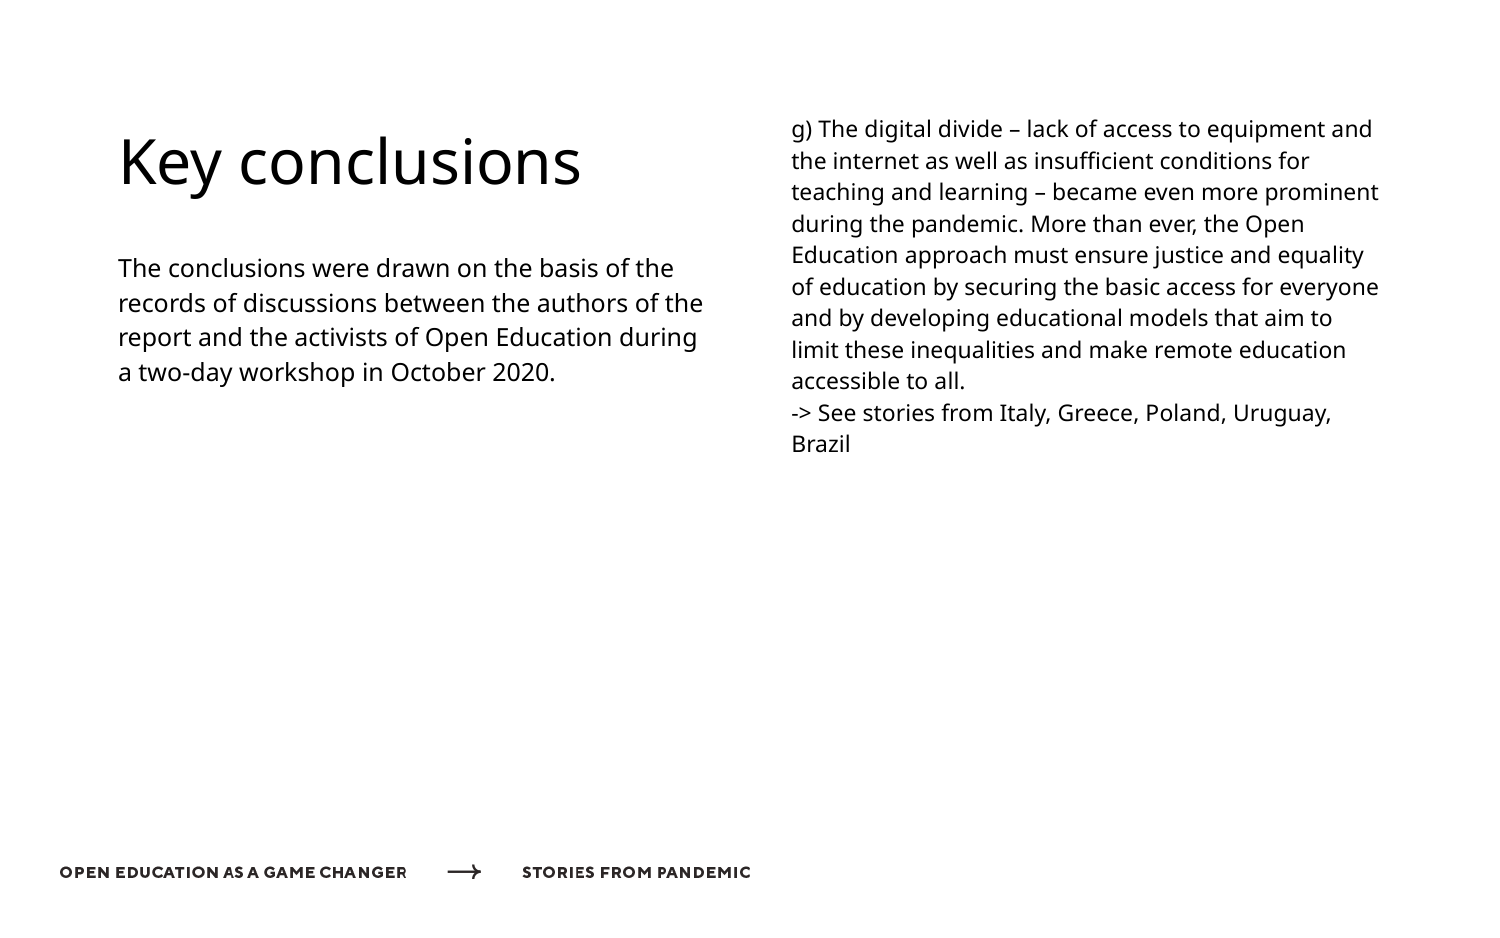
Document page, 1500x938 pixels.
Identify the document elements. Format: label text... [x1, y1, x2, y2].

list g) The digital divide – lack of access to equipment and the internet as well as insufficient conditions for teaching and learning – became even more prominent during the pandemic. More than ever, the Open Education approach must ensure justice and equality of education by securing the basic access for everyone and by developing educational models that aim to limit these inequalities and make remote education accessible to all. -> See stories from Italy, Greece, Poland, Uruguay, Brazil [791, 110, 1382, 770]
picture [59, 799, 750, 879]
list Key conclusions The conclusions were drawn on the basis of the records of discussions between the authors of the report and the activists of Open Education during a two-day workshop in October 2020. [118, 110, 709, 770]
